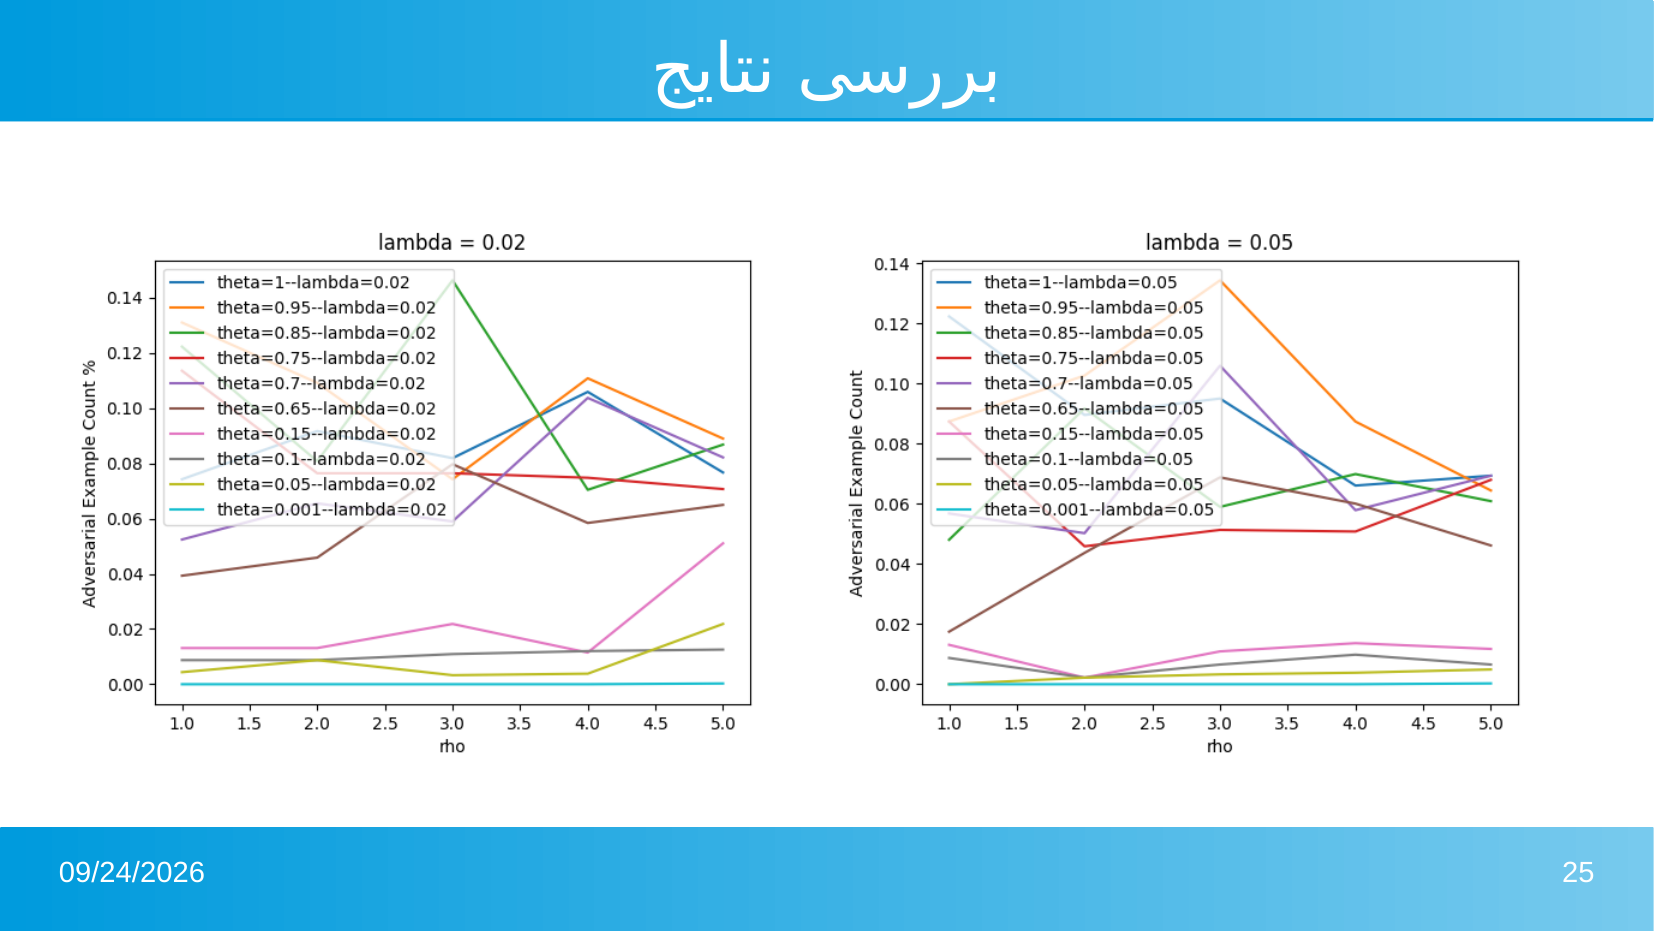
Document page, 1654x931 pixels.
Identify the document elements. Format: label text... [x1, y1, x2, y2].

title بررسی نتایج [59, 29, 1595, 108]
picture [59, 191, 1595, 768]
